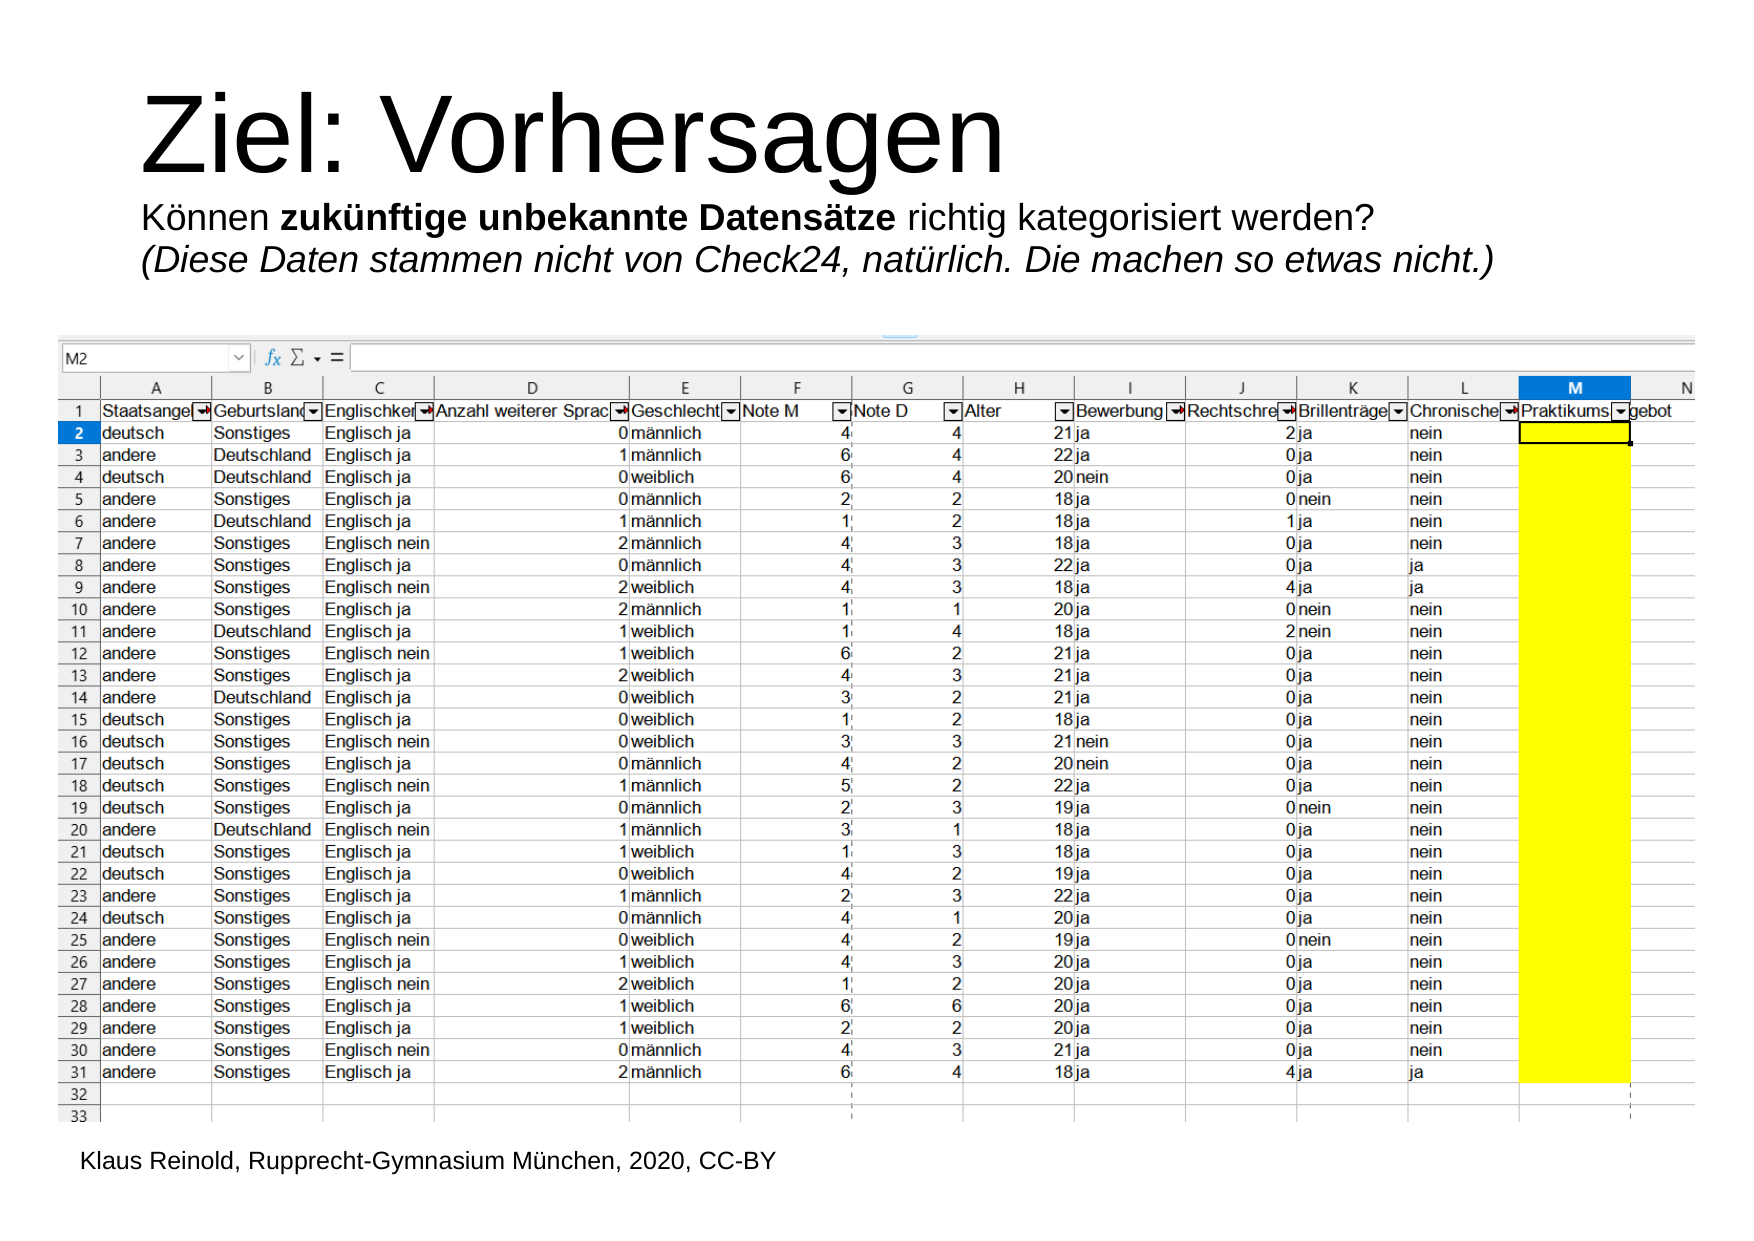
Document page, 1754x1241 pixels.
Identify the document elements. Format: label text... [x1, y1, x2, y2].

picture [58, 335, 1695, 1123]
text_box Klaus Reinold, Rupprecht-Gymnasium München, 2020, CC-BY [64, 1139, 1335, 1199]
title Ziel: Vorhersagen Können zukünftige unbekannte Datensätze richtig kategorisiert werden? (Diese Daten stammen nicht von Check24, natürlich. Die machen so etwas nicht.) [140, 72, 1614, 323]
